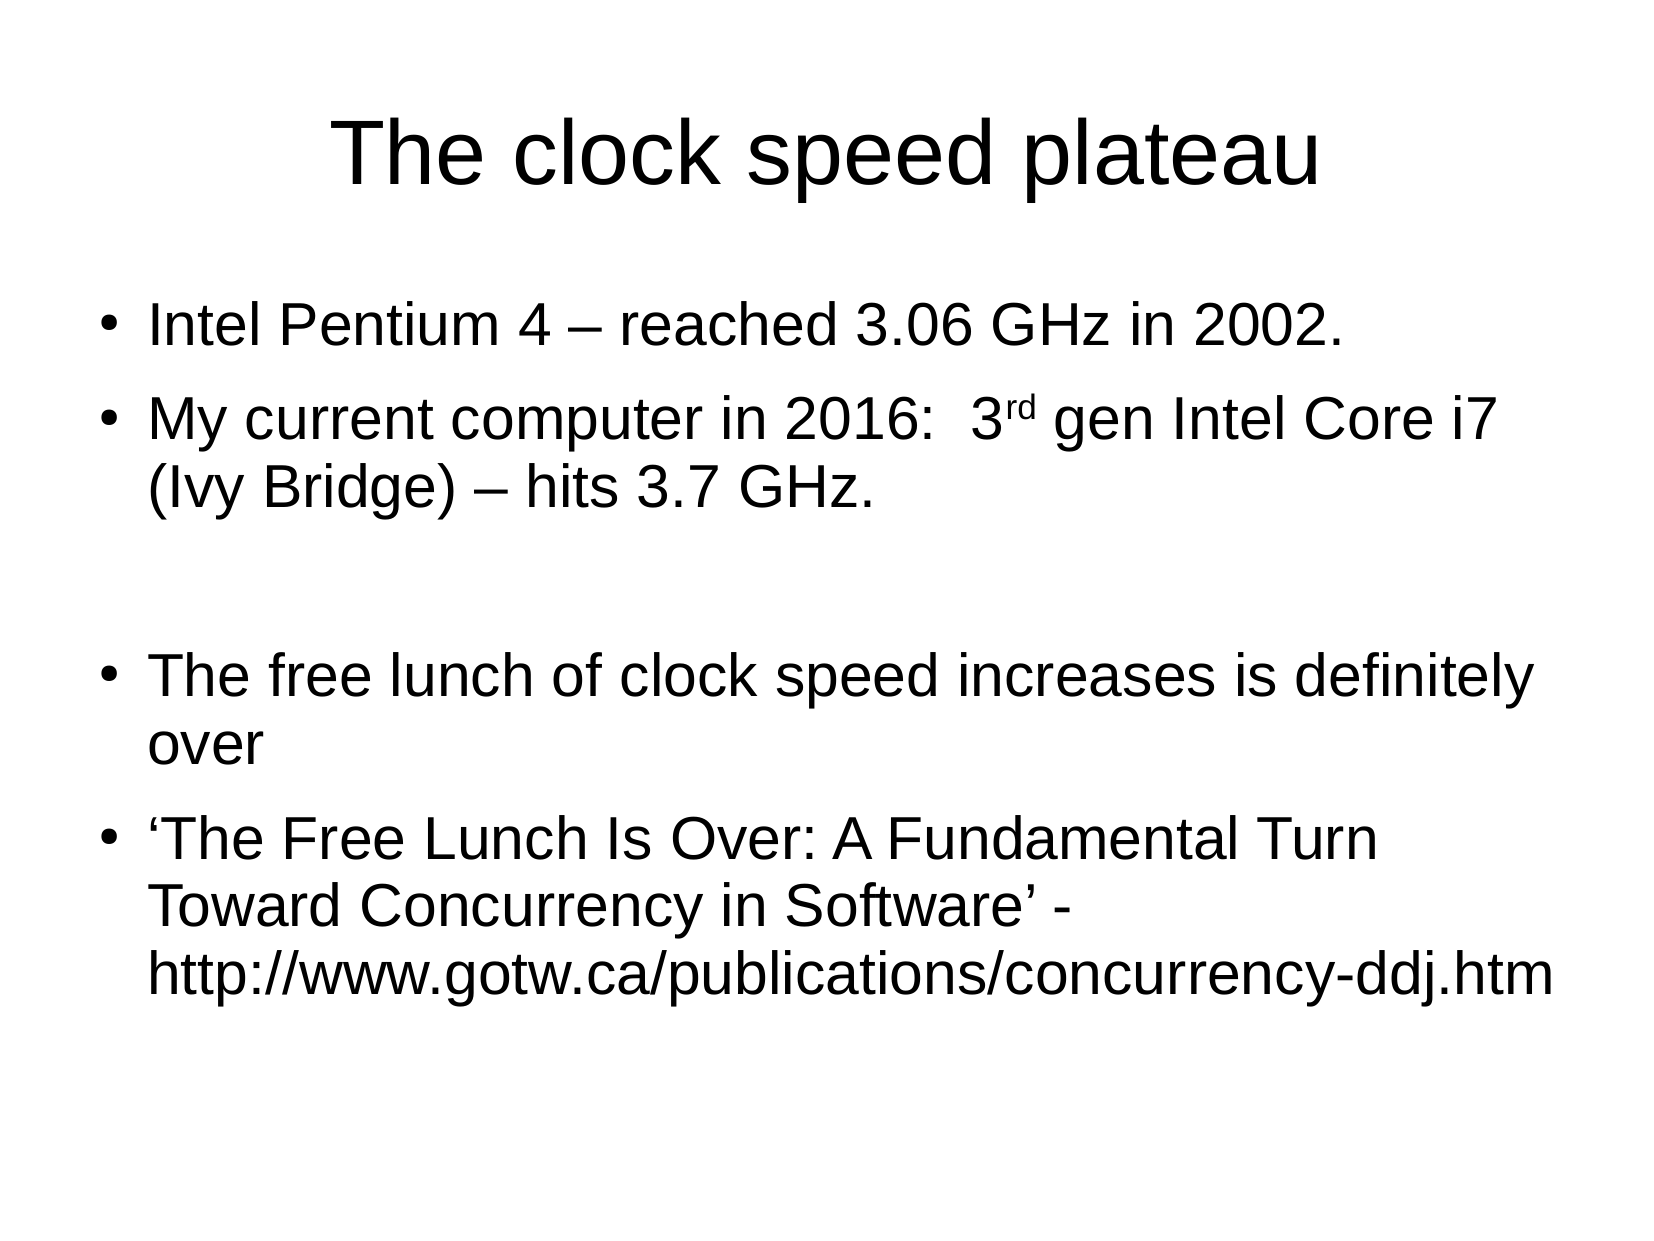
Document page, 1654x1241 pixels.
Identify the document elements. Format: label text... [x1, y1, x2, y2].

list Intel Pentium 4 – reached 3.06 GHz in 2002. My current computer in 2016: 3rd gen Intel Core i7 (Ivy Bridge) – hits 3.7 GHz. The free lunch of clock speed increases is definitely over ‘The Free Lunch Is Over: A Fundamental Turn Toward Concurrency in Software’ - http://www.gotw.ca/publications/concurrency-ddj.htm [82, 290, 1571, 1010]
title The clock speed plateau [82, 49, 1571, 257]
